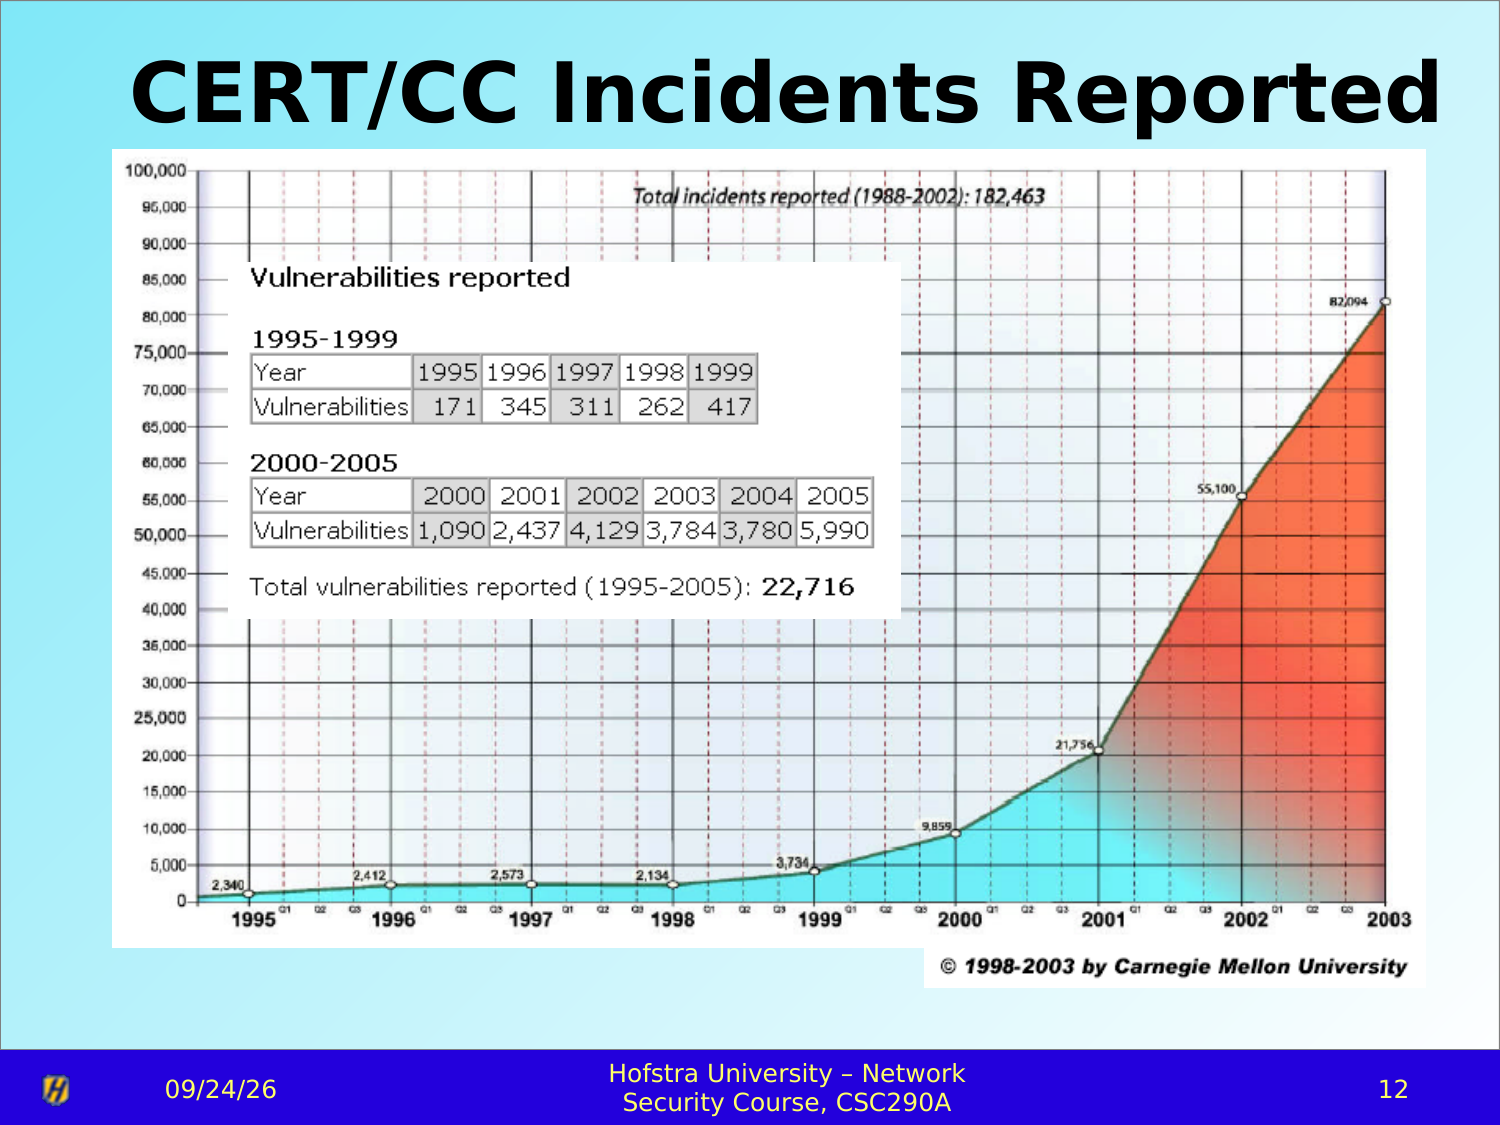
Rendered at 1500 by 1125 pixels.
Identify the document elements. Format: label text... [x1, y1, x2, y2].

title CERT/CC Incidents Reported [112, 34, 1463, 150]
picture [112, 149, 1426, 988]
picture [37, 1072, 76, 1110]
